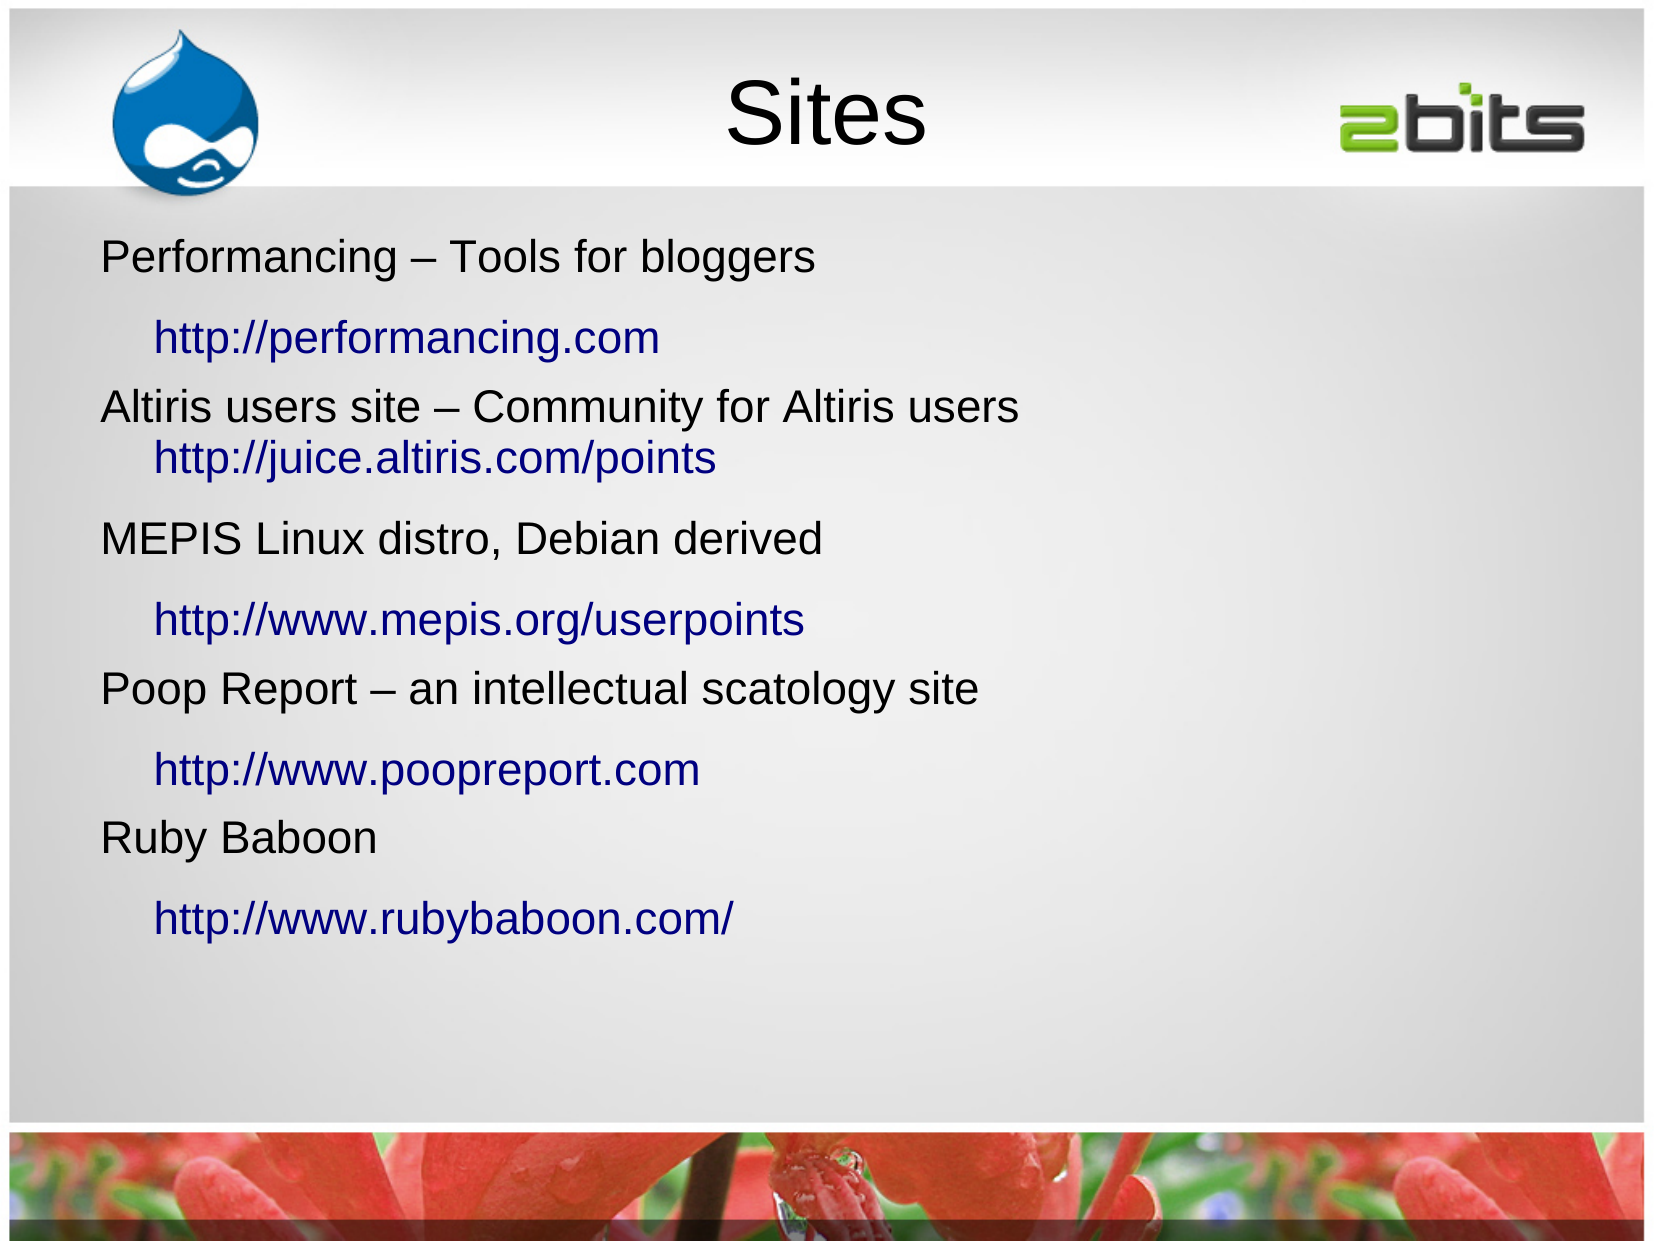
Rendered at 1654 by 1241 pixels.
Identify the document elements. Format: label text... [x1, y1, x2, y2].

picture [0, 0, 1654, 1241]
title Sites [82, 35, 1571, 191]
list Performancing – Tools for bloggers http://performancing.com Altiris users site – Community for Altiris users http://juice.altiris.com/points MEPIS Linux distro, Debian derived http://www.mepis.org/userpoints Poop Report – an intellectual scatology site http://www.poopreport.com Ruby Baboon http://www.rubybaboon.com/ [82, 231, 1571, 1112]
